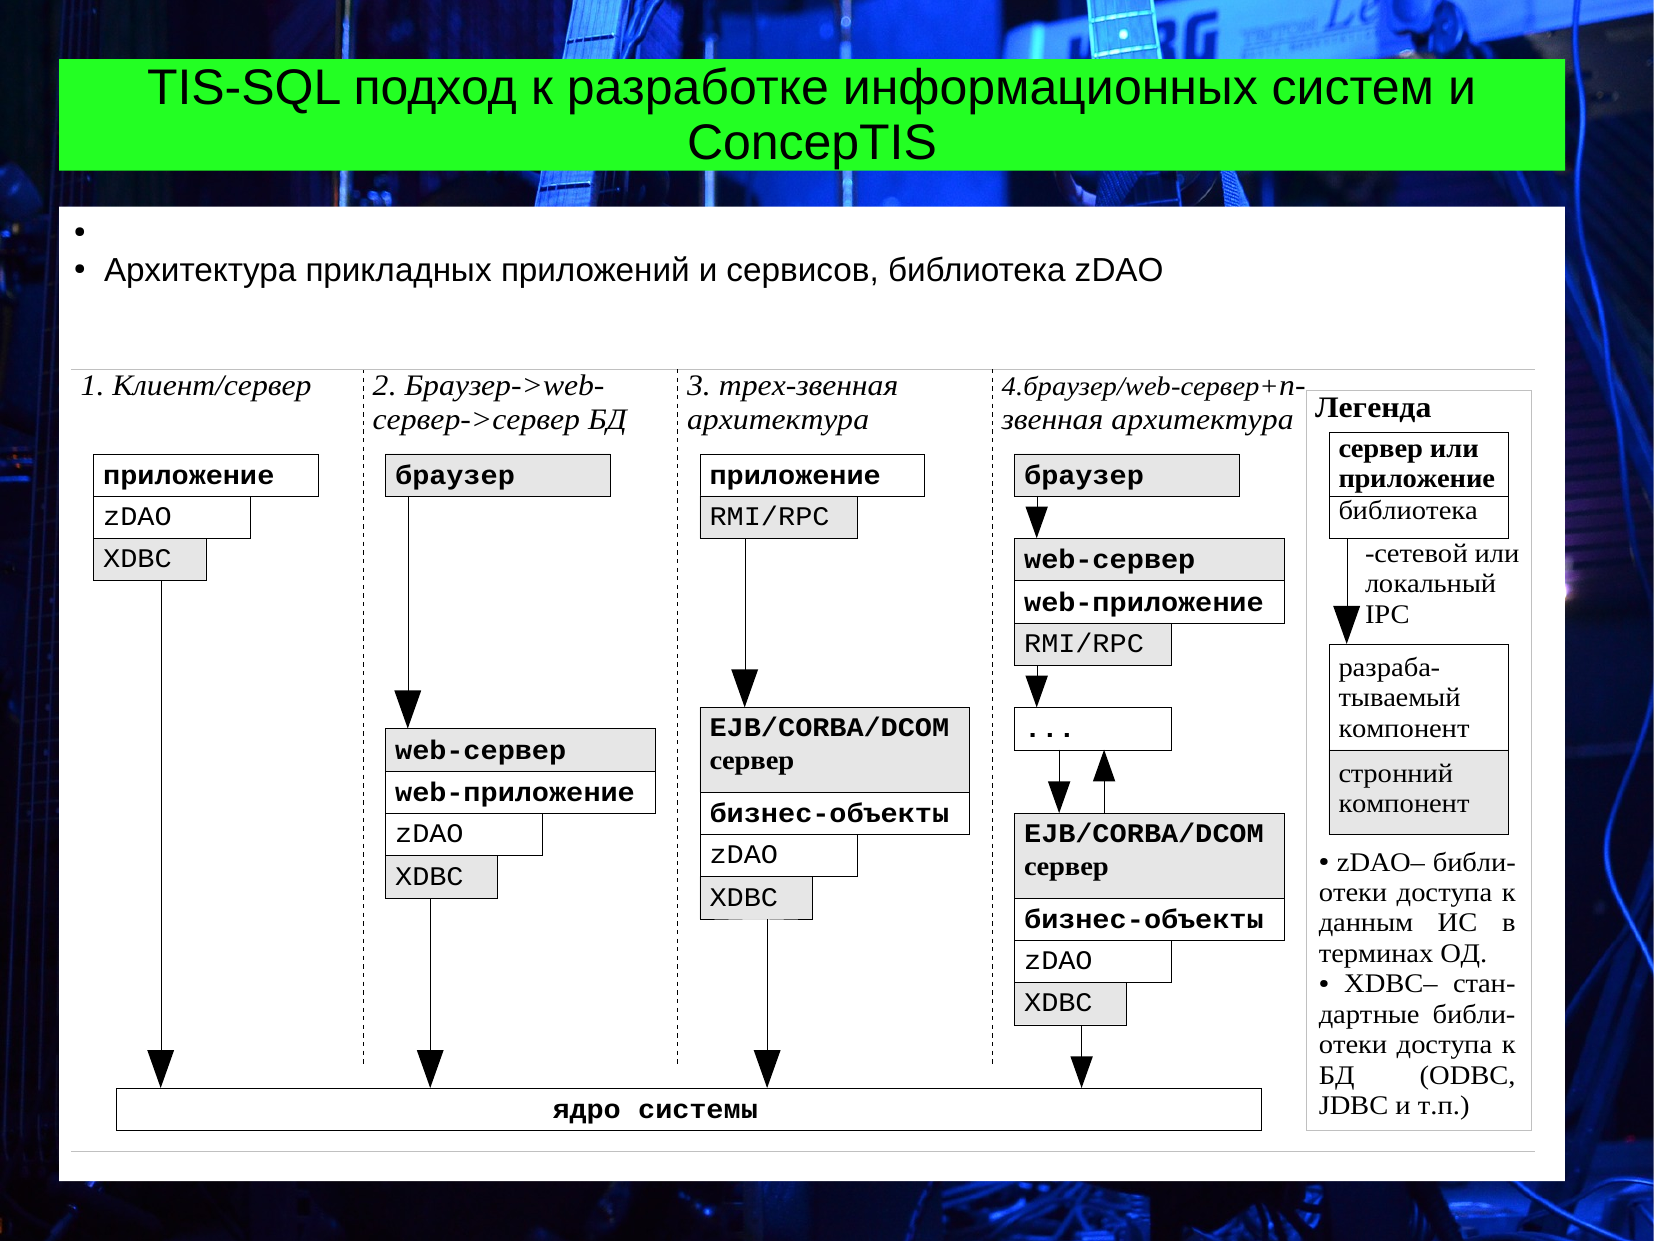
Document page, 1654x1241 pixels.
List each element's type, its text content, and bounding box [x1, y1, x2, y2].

text_box Архитектура прикладных приложений и сервисов, библиотека zDAO [59, 206, 1565, 1182]
picture [0, 0, 1654, 1241]
title TIS-SQL подход к разработке информационных систем и ConcepTIS [59, 59, 1566, 171]
